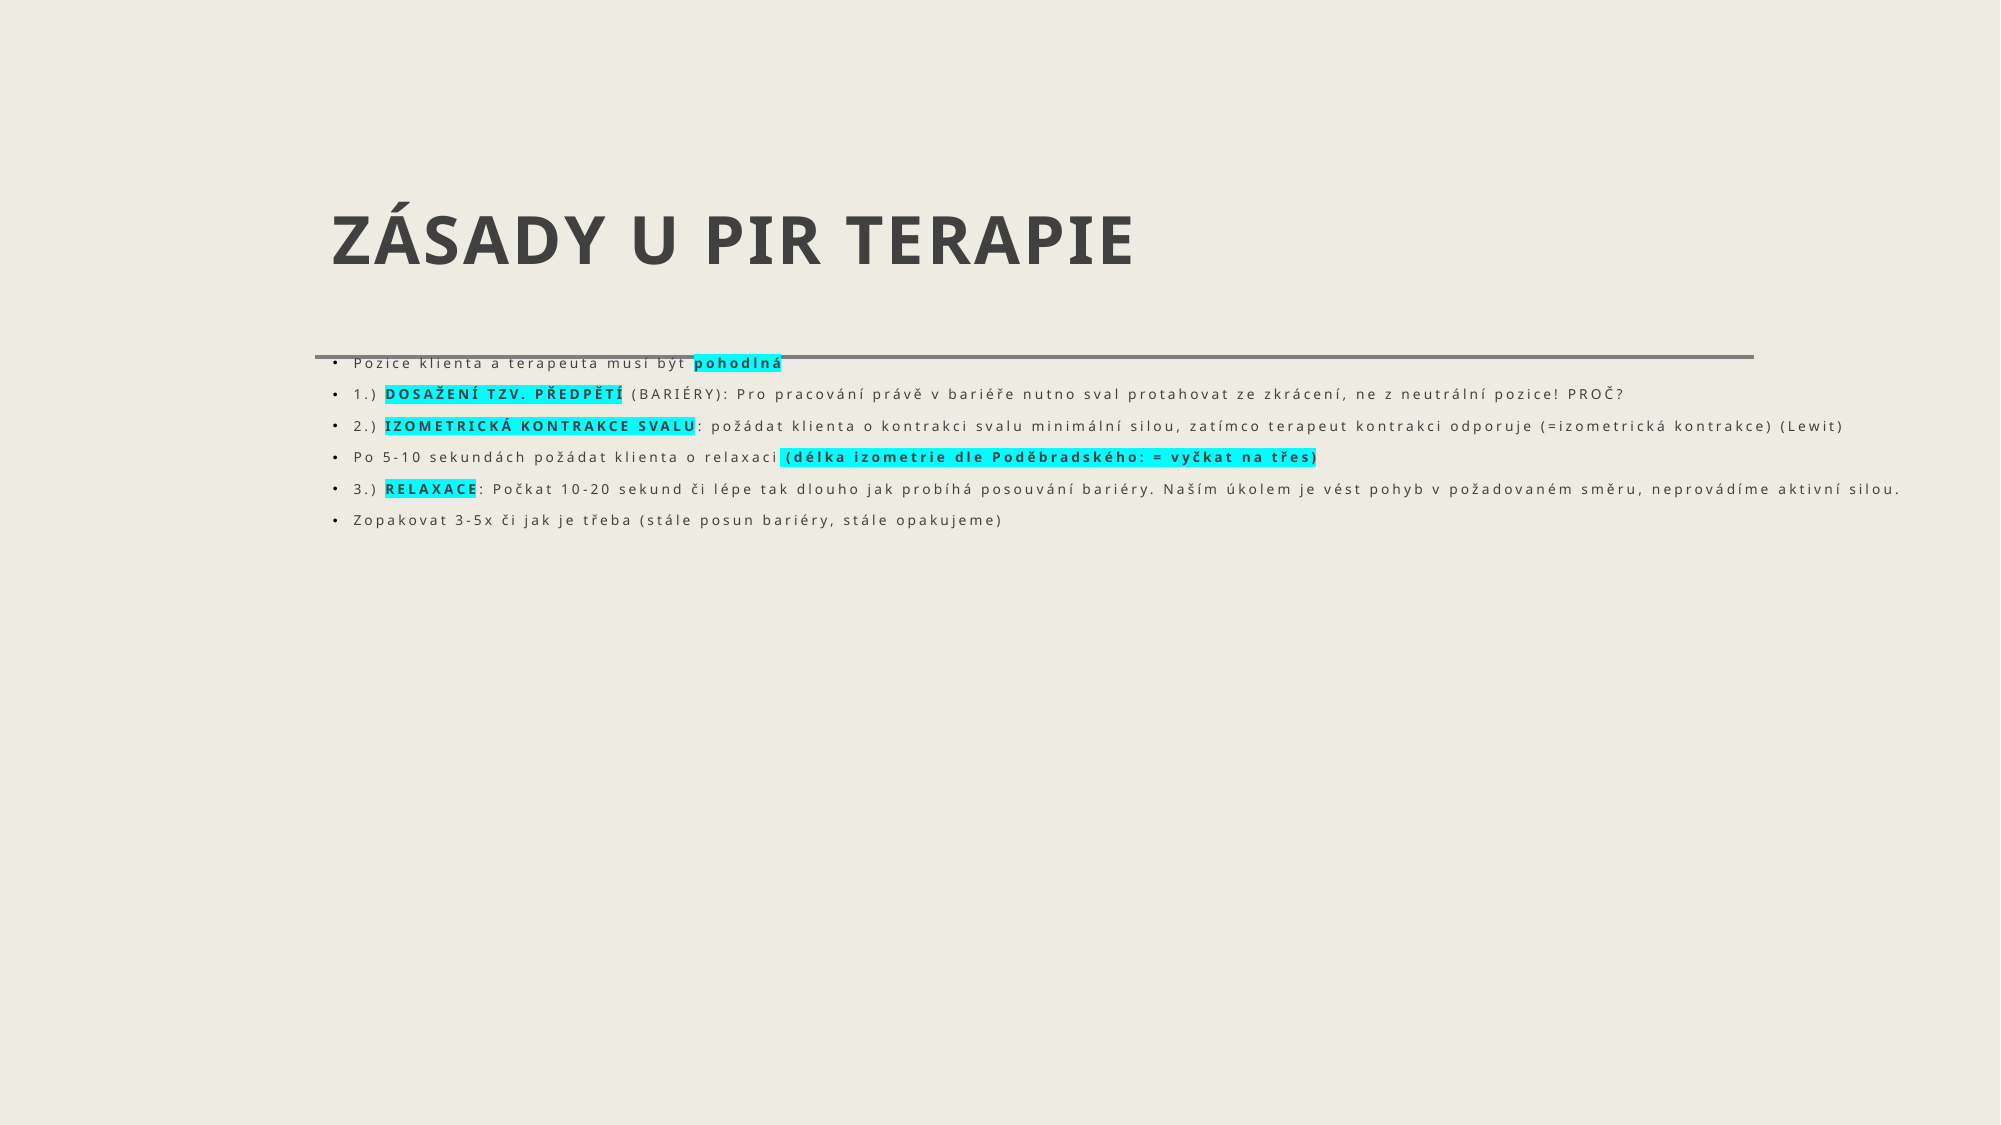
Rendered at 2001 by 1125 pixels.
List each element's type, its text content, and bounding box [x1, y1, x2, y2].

list Pozice klienta a terapeuta musí být pohodlná 1.) DOSAŽENÍ TZV. PŘEDPĚTÍ (BARIÉRY): Pro pracování právě v bariéře nutno sval protahovat ze zkrácení, ne z neutrální pozice! PROČ? 2.) IZOMETRICKÁ KONTRAKCE SVALU: požádat klienta o kontrakci svalu minimální silou, zatímco terapeut kontrakci odporuje (=izometrická kontrakce) (Lewit) Po 5-10 sekundách požádat klienta o relaxaci (délka izometrie dle Poděbradského: = vyčkat na třes) 3.) RELAXACE: Počkat 10-20 sekund či lépe tak dlouho jak probíhá posouvání bariéry. Naším úkolem je vést pohyb v požadovaném směru, neprovádíme aktivní silou. Zopakovat 3-5x či jak je třeba (stále posun bariéry, stále opakujeme) [315, 330, 1993, 552]
title ZÁSADY U PIR TERAPIE [315, 72, 1754, 294]
